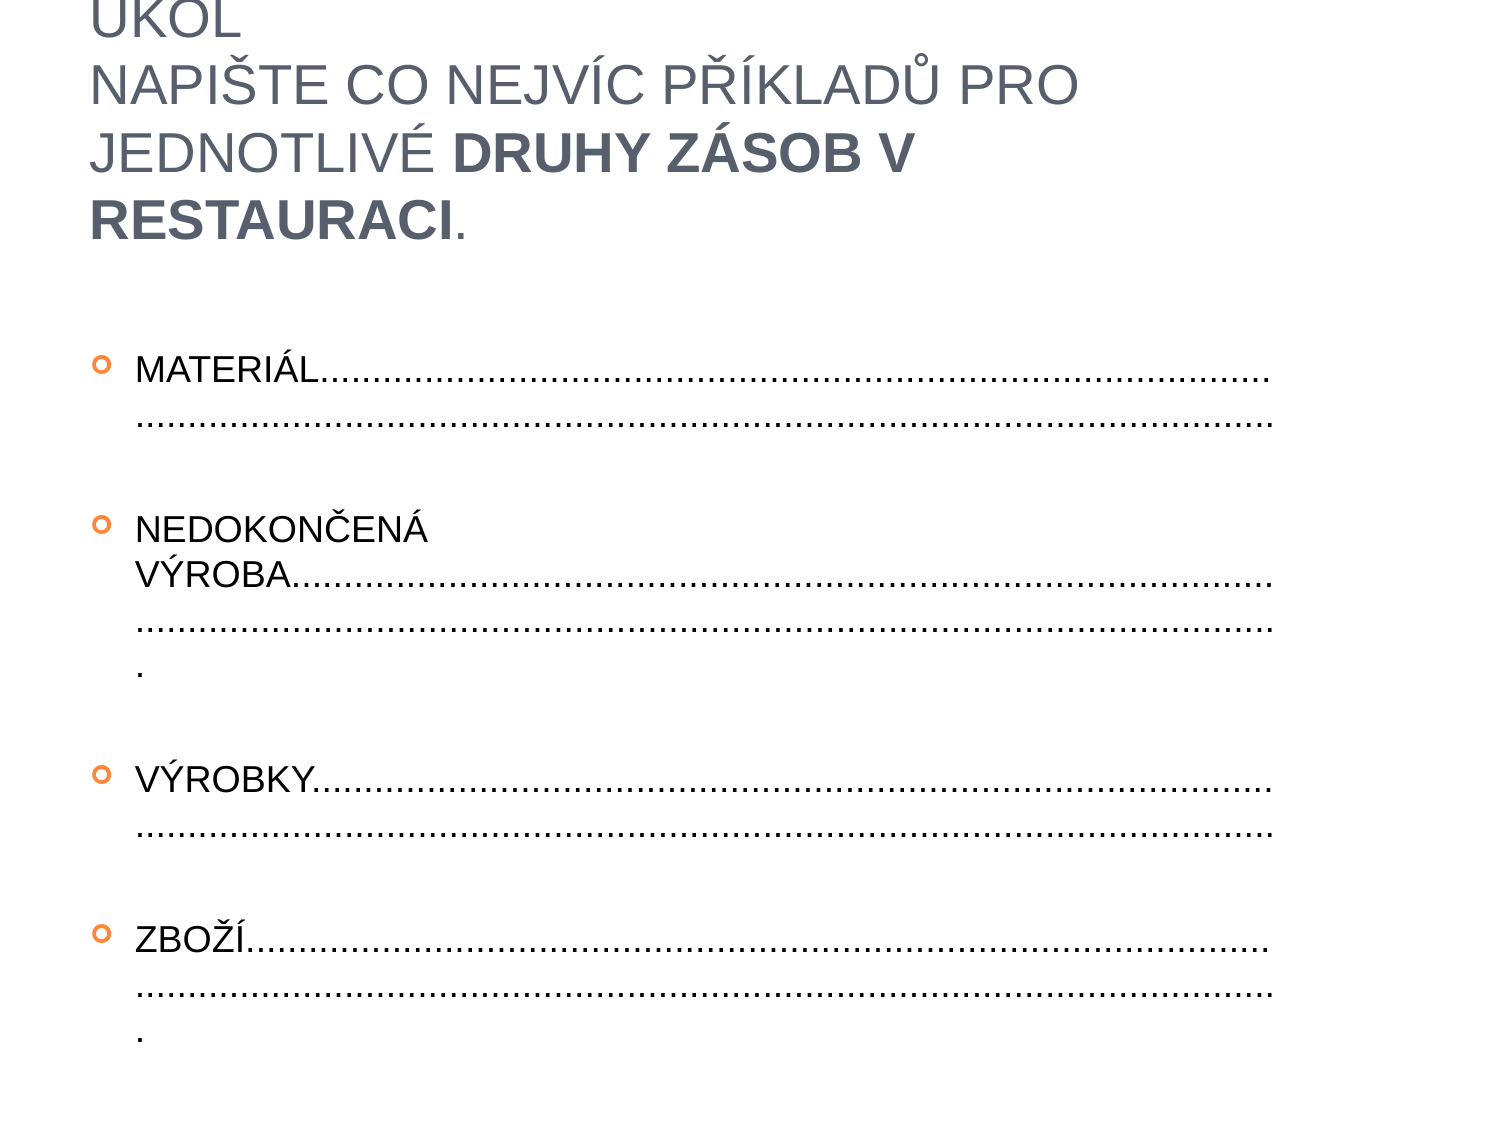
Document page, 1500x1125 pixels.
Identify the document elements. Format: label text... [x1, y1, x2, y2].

list MATERIÁL........................................................................................................................................................................................................ NEDOKONČENÁ VÝROBA............................................................................................................................................................................................................ VÝROBKY......................................................................................................................................................................................................... ZBOŽÍ................................................................................................................................................................................................................ [74, 337, 1300, 1116]
title ÚKOL NAPIŠTE CO NEJVÍC PŘÍKLADŮ PRO JEDNOTLIVÉ DRUHY ZÁSOB V RESTAURACI. [74, 0, 1300, 327]
